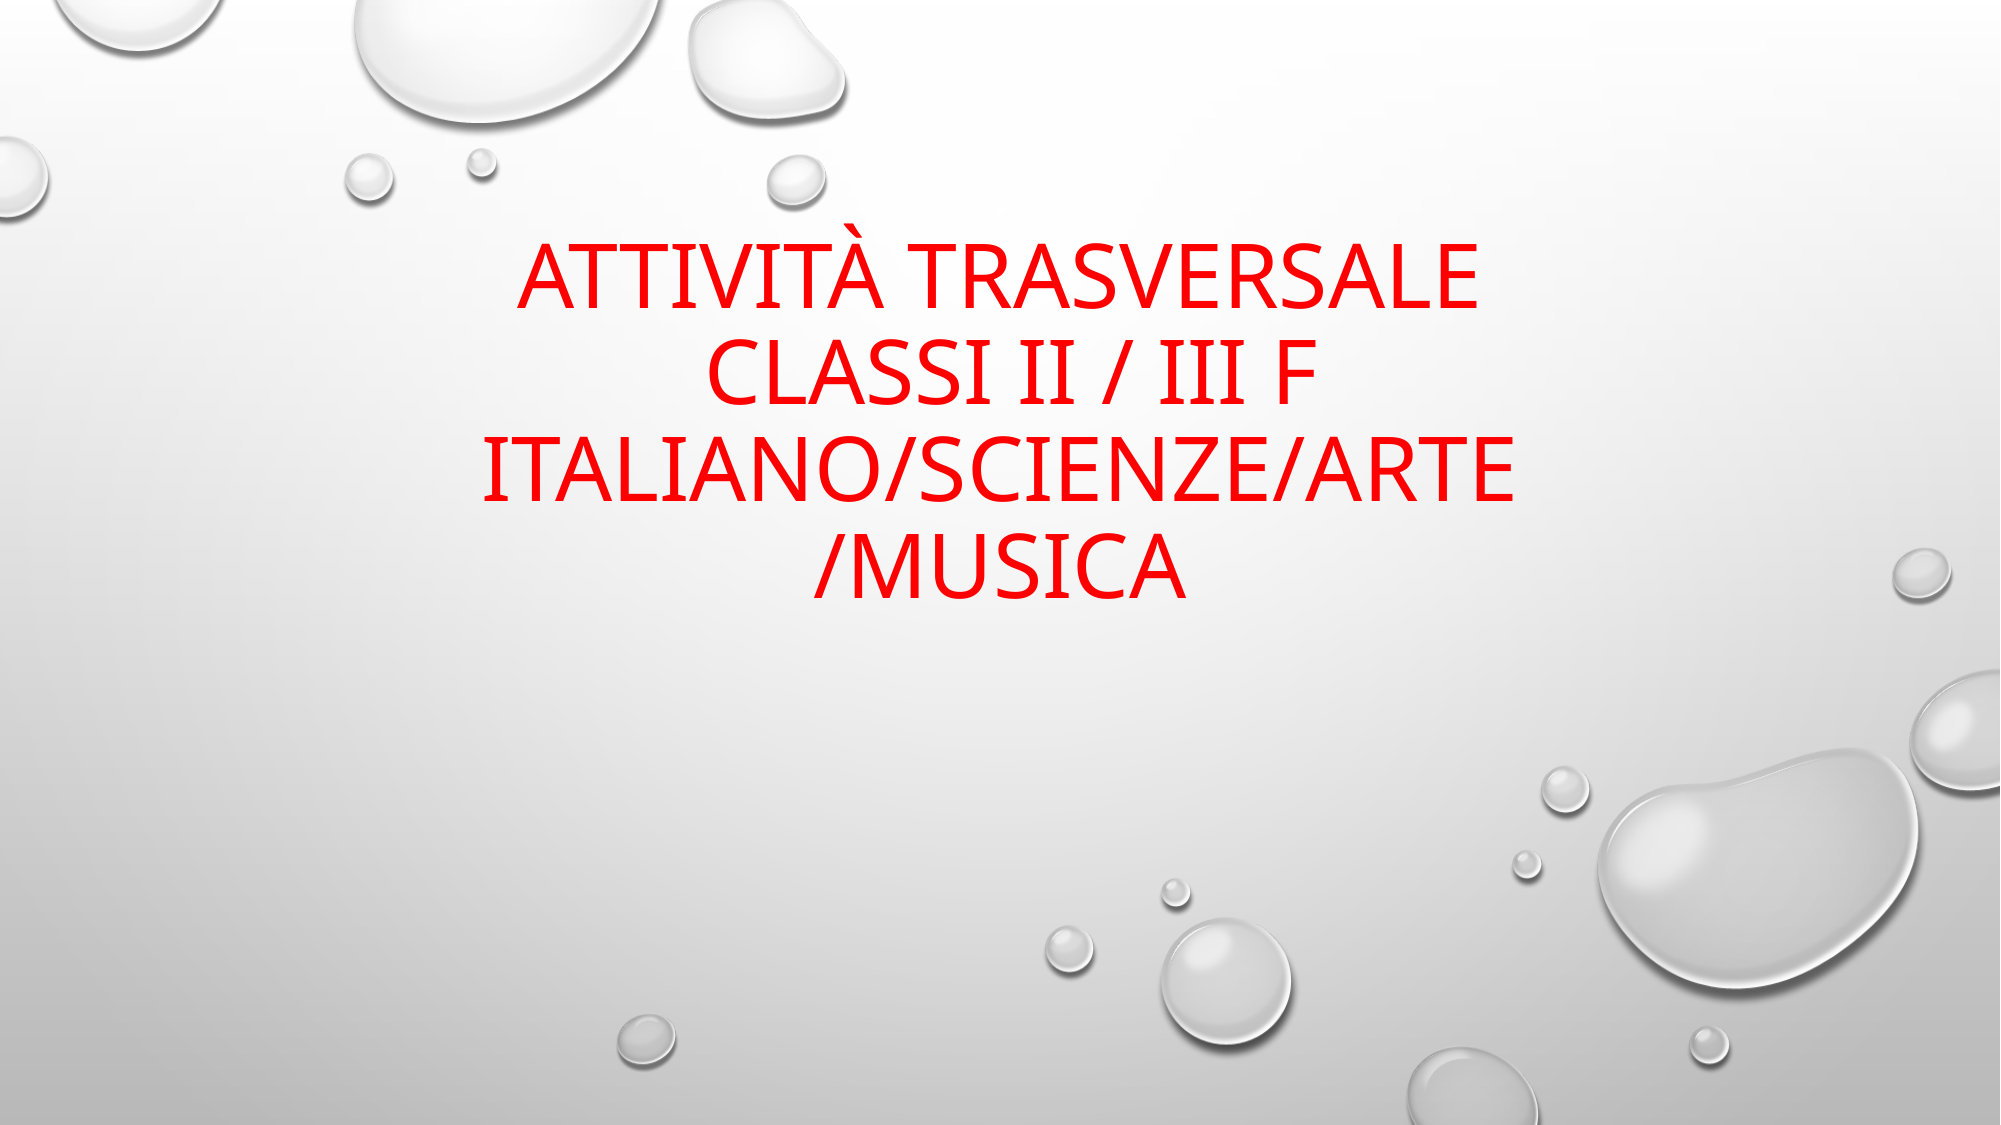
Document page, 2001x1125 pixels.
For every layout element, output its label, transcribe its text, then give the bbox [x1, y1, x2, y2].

title Attività trasversale classi II / III F Italiano/scienze/arte /musica [287, 213, 1713, 625]
